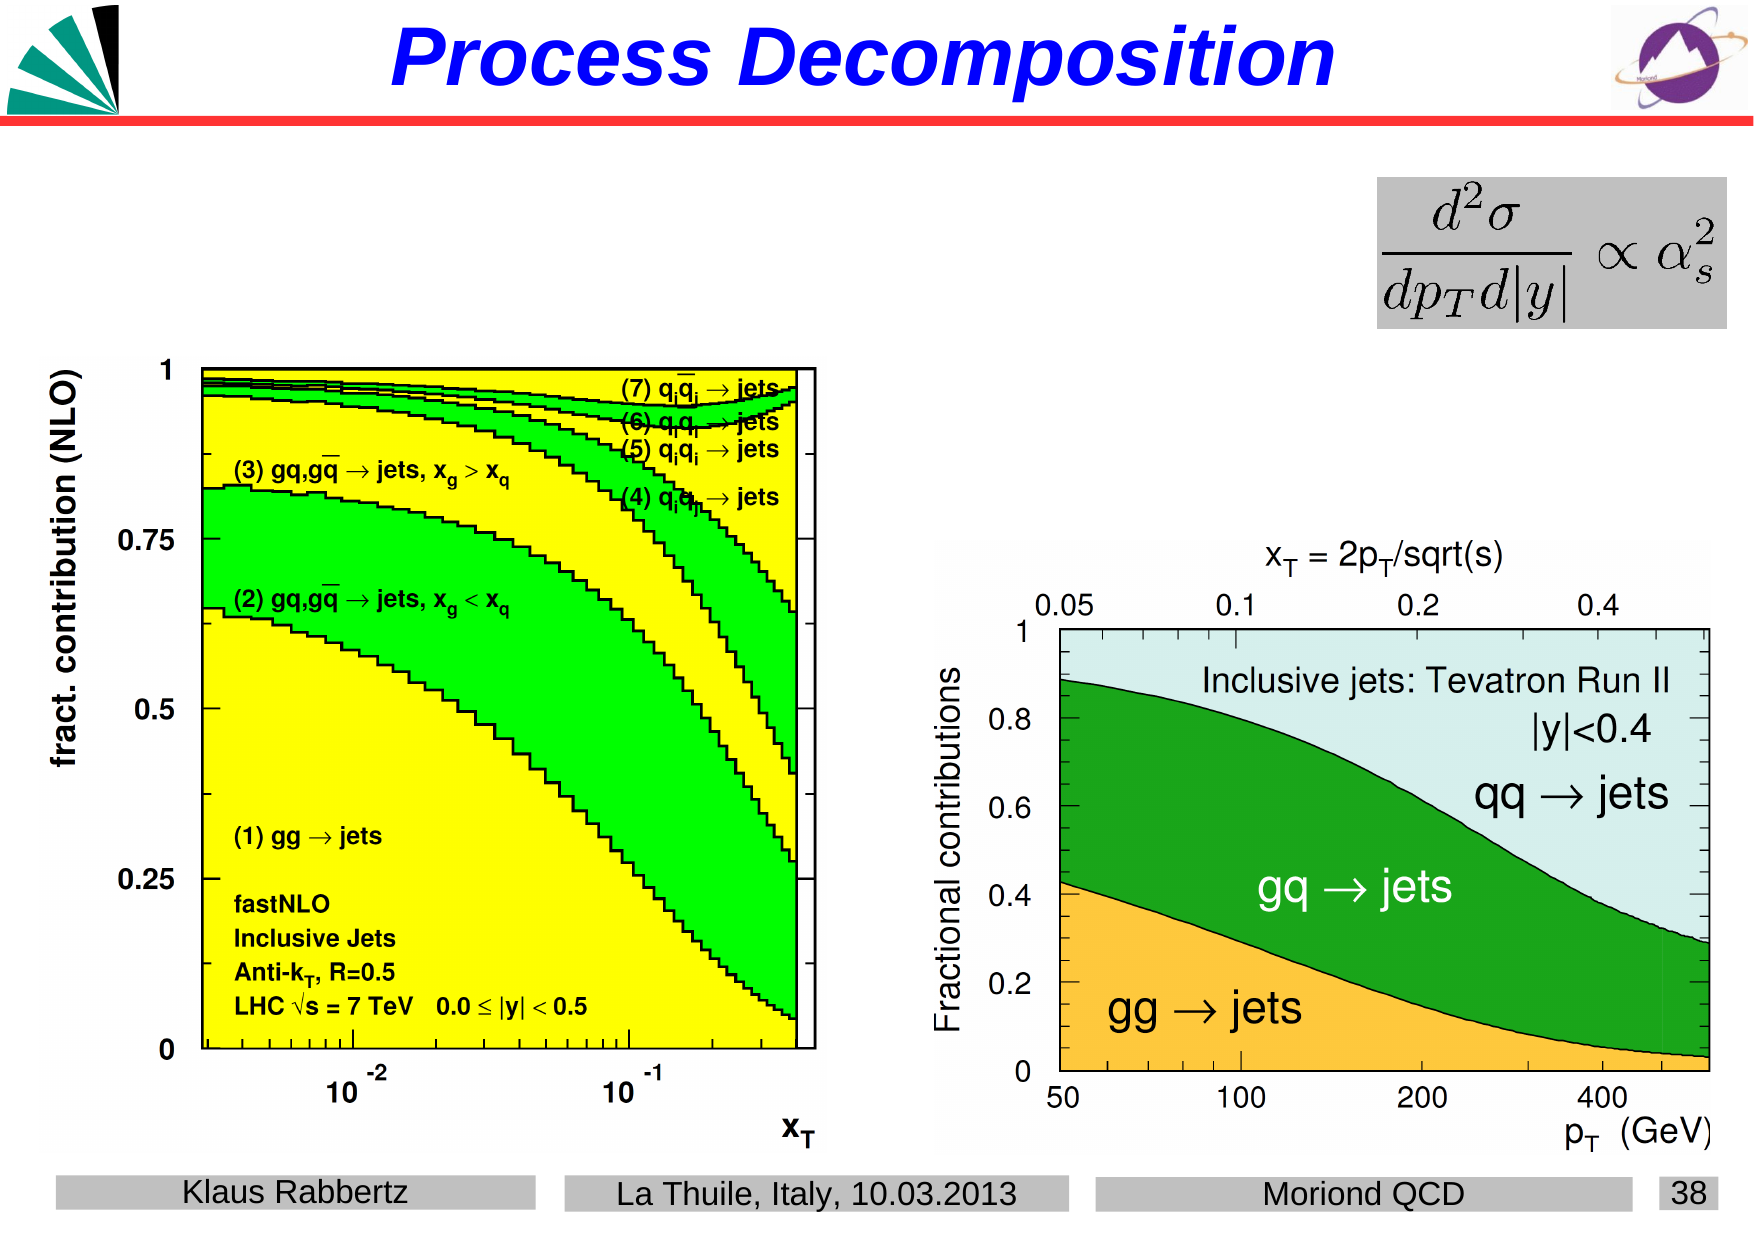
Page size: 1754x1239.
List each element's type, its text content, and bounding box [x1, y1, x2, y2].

title Process Decomposition [123, 0, 1606, 114]
picture [39, 356, 827, 1153]
picture [934, 540, 1711, 1156]
picture [1377, 177, 1727, 329]
picture [1611, 5, 1748, 110]
picture [7, 5, 119, 116]
